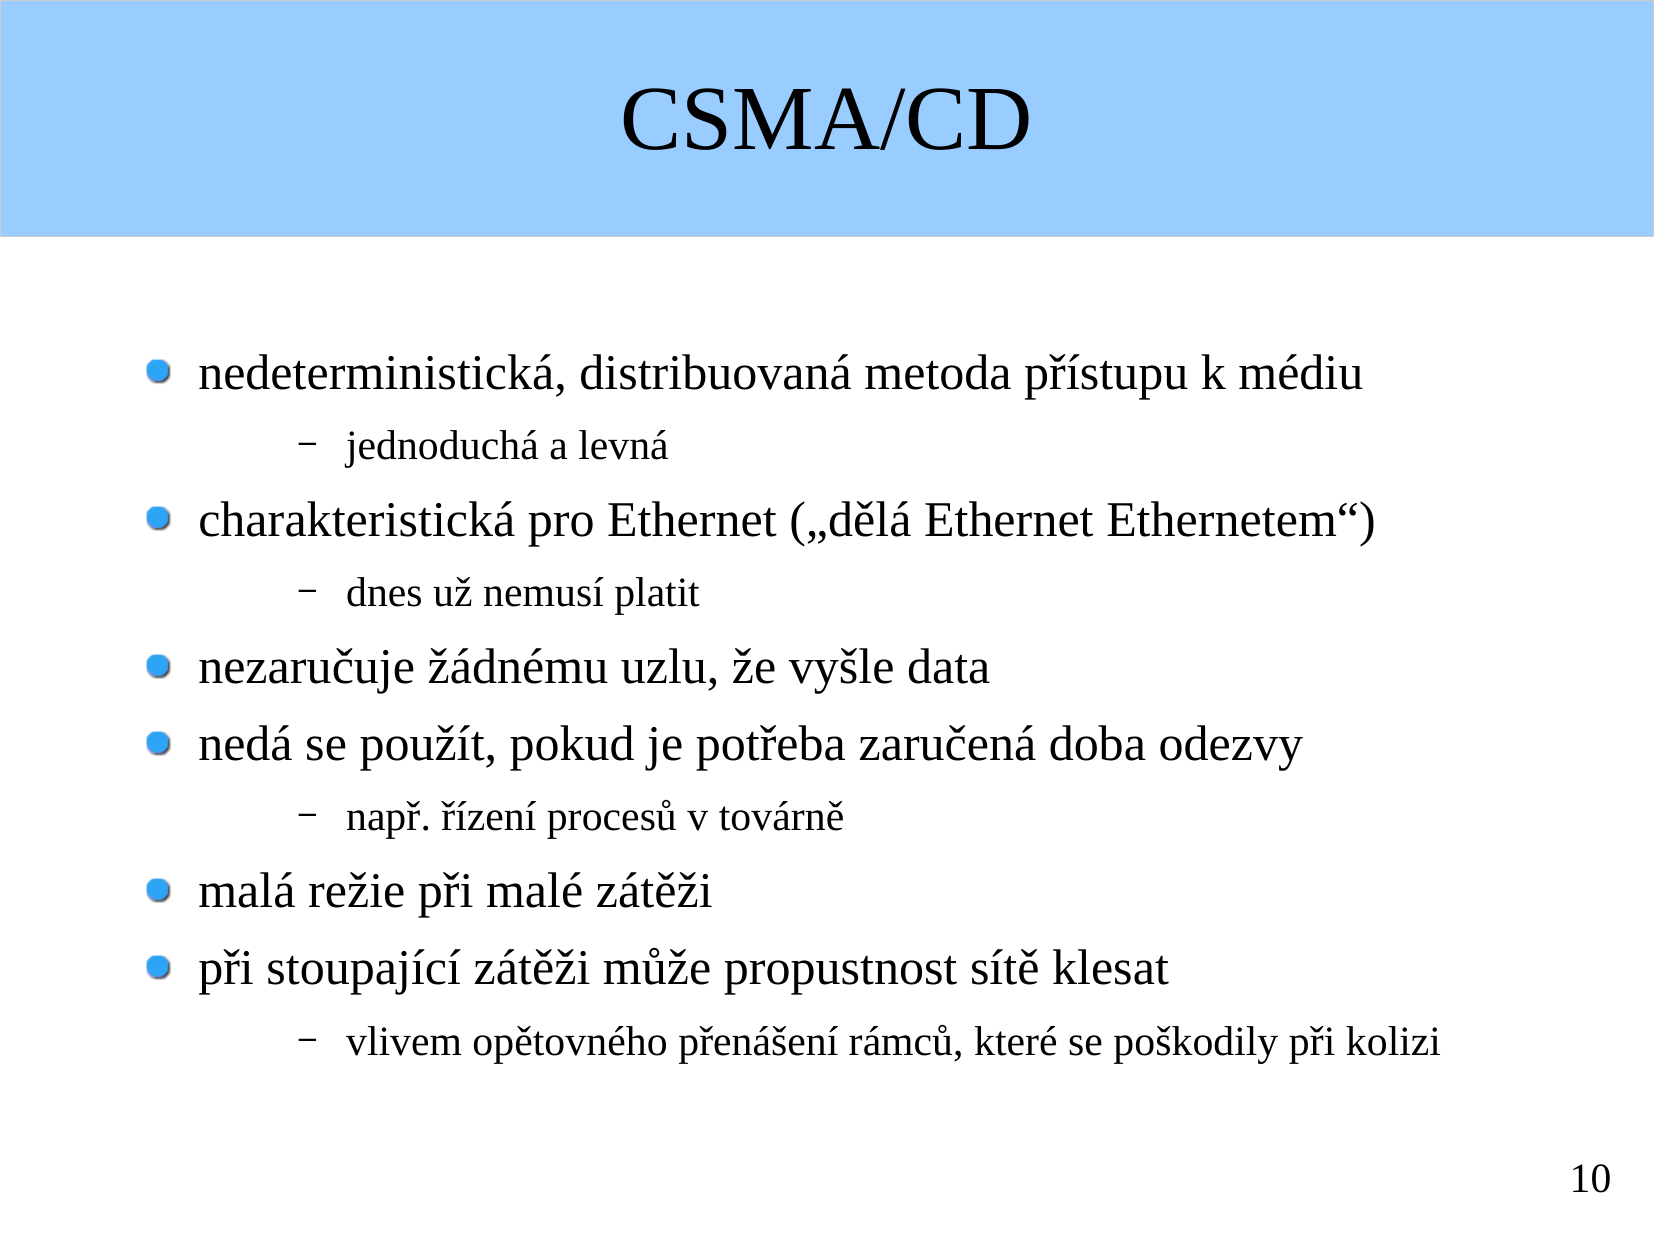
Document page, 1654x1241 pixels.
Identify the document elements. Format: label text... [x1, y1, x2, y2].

title CSMA/CD [0, 0, 1654, 237]
list nedeterministická, distribuovaná metoda přístupu k médiu jednoduchá a levná charakteristická pro Ethernet („dělá Ethernet Ethernetem“) dnes už nemusí platit nezaručuje žádnému uzlu, že vyšle data nedá se použít, pokud je potřeba zaručená doba odezvy např. řízení procesů v továrně malá režie při malé zátěži při stoupající zátěži může propustnost sítě klesat vlivem opětovného přenášení rámců, které se poškodily při kolizi [109, 344, 1554, 1172]
